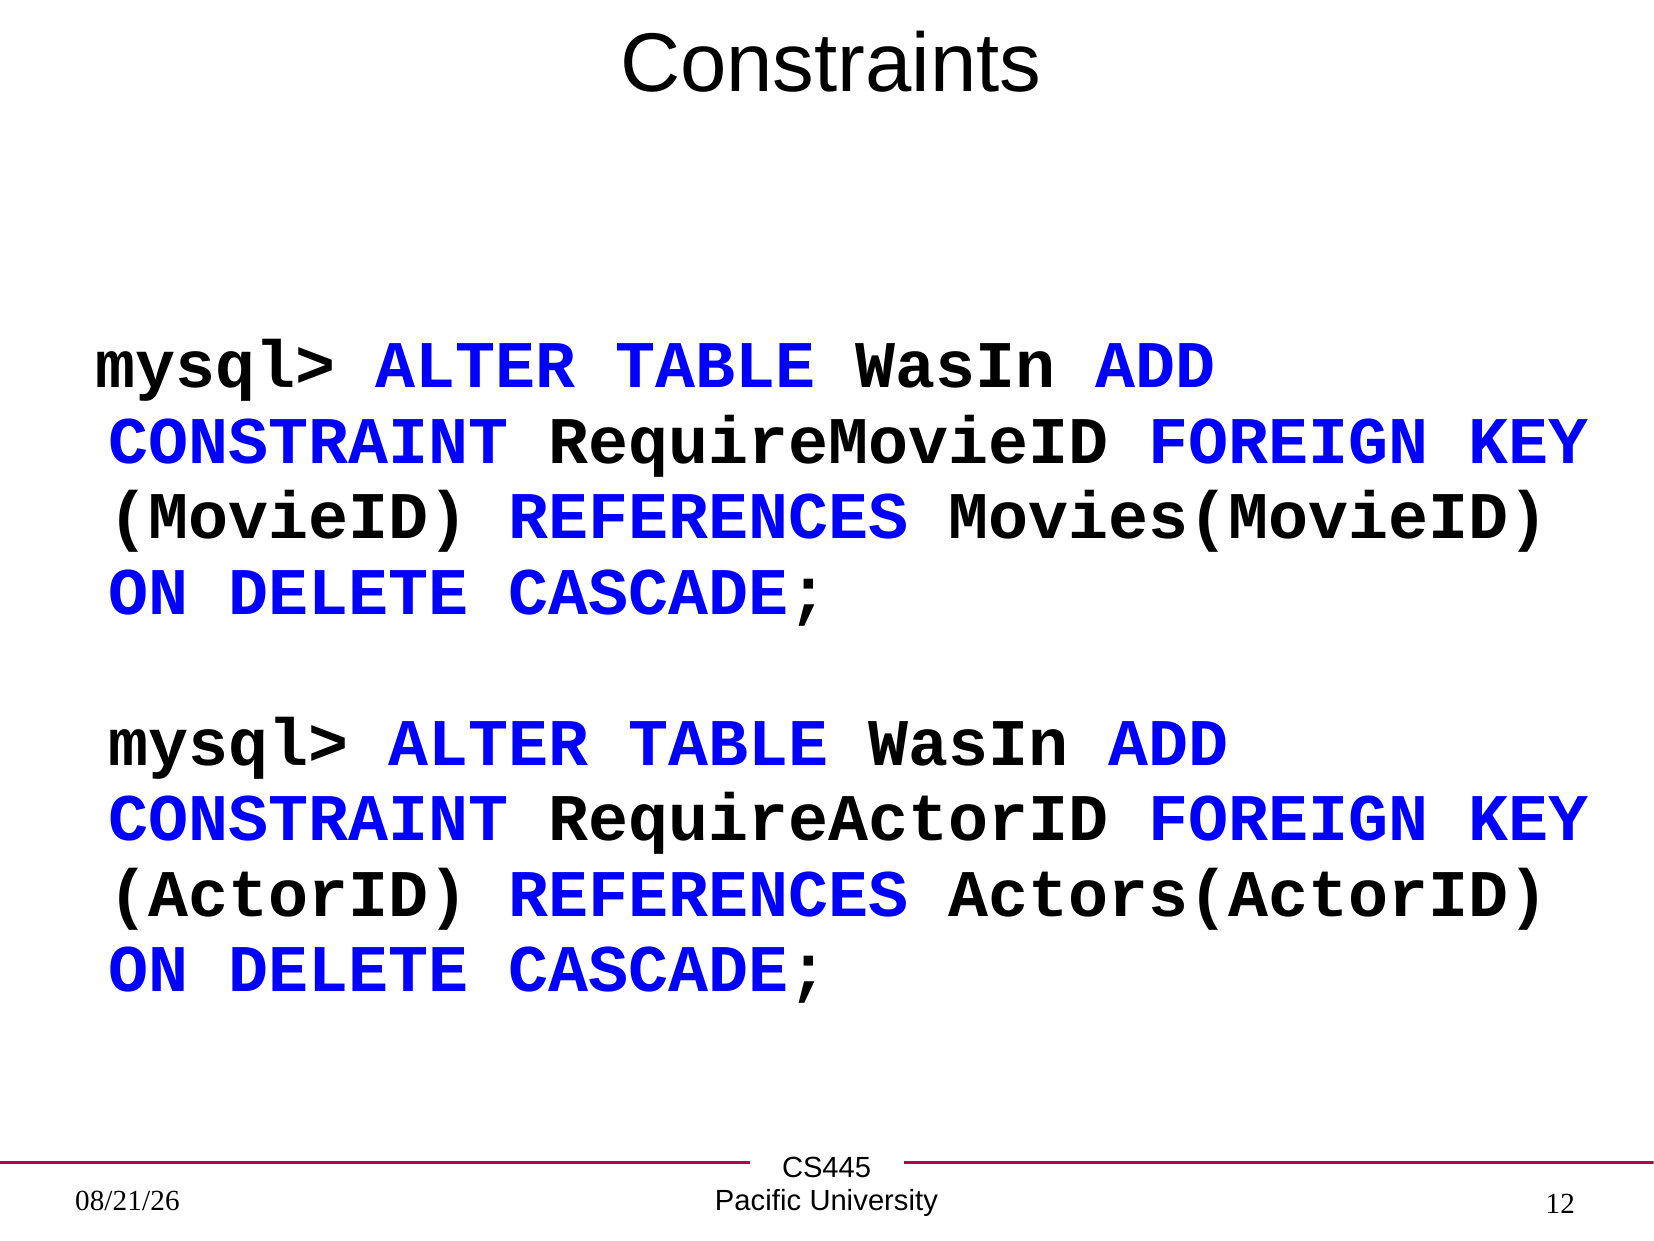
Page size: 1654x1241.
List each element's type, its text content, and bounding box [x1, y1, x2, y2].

title Constraints [86, 15, 1576, 109]
list mysql> ALTER TABLE WasIn ADD CONSTRAINT RequireMovieID FOREIGN KEY (MovieID) REFERENCES Movies(MovieID) ON DELETE CASCADE; mysql> ALTER TABLE WasIn ADD CONSTRAINT RequireActorID FOREIGN KEY (ActorID) REFERENCES Actors(ActorID) ON DELETE CASCADE; [37, 150, 1613, 1111]
